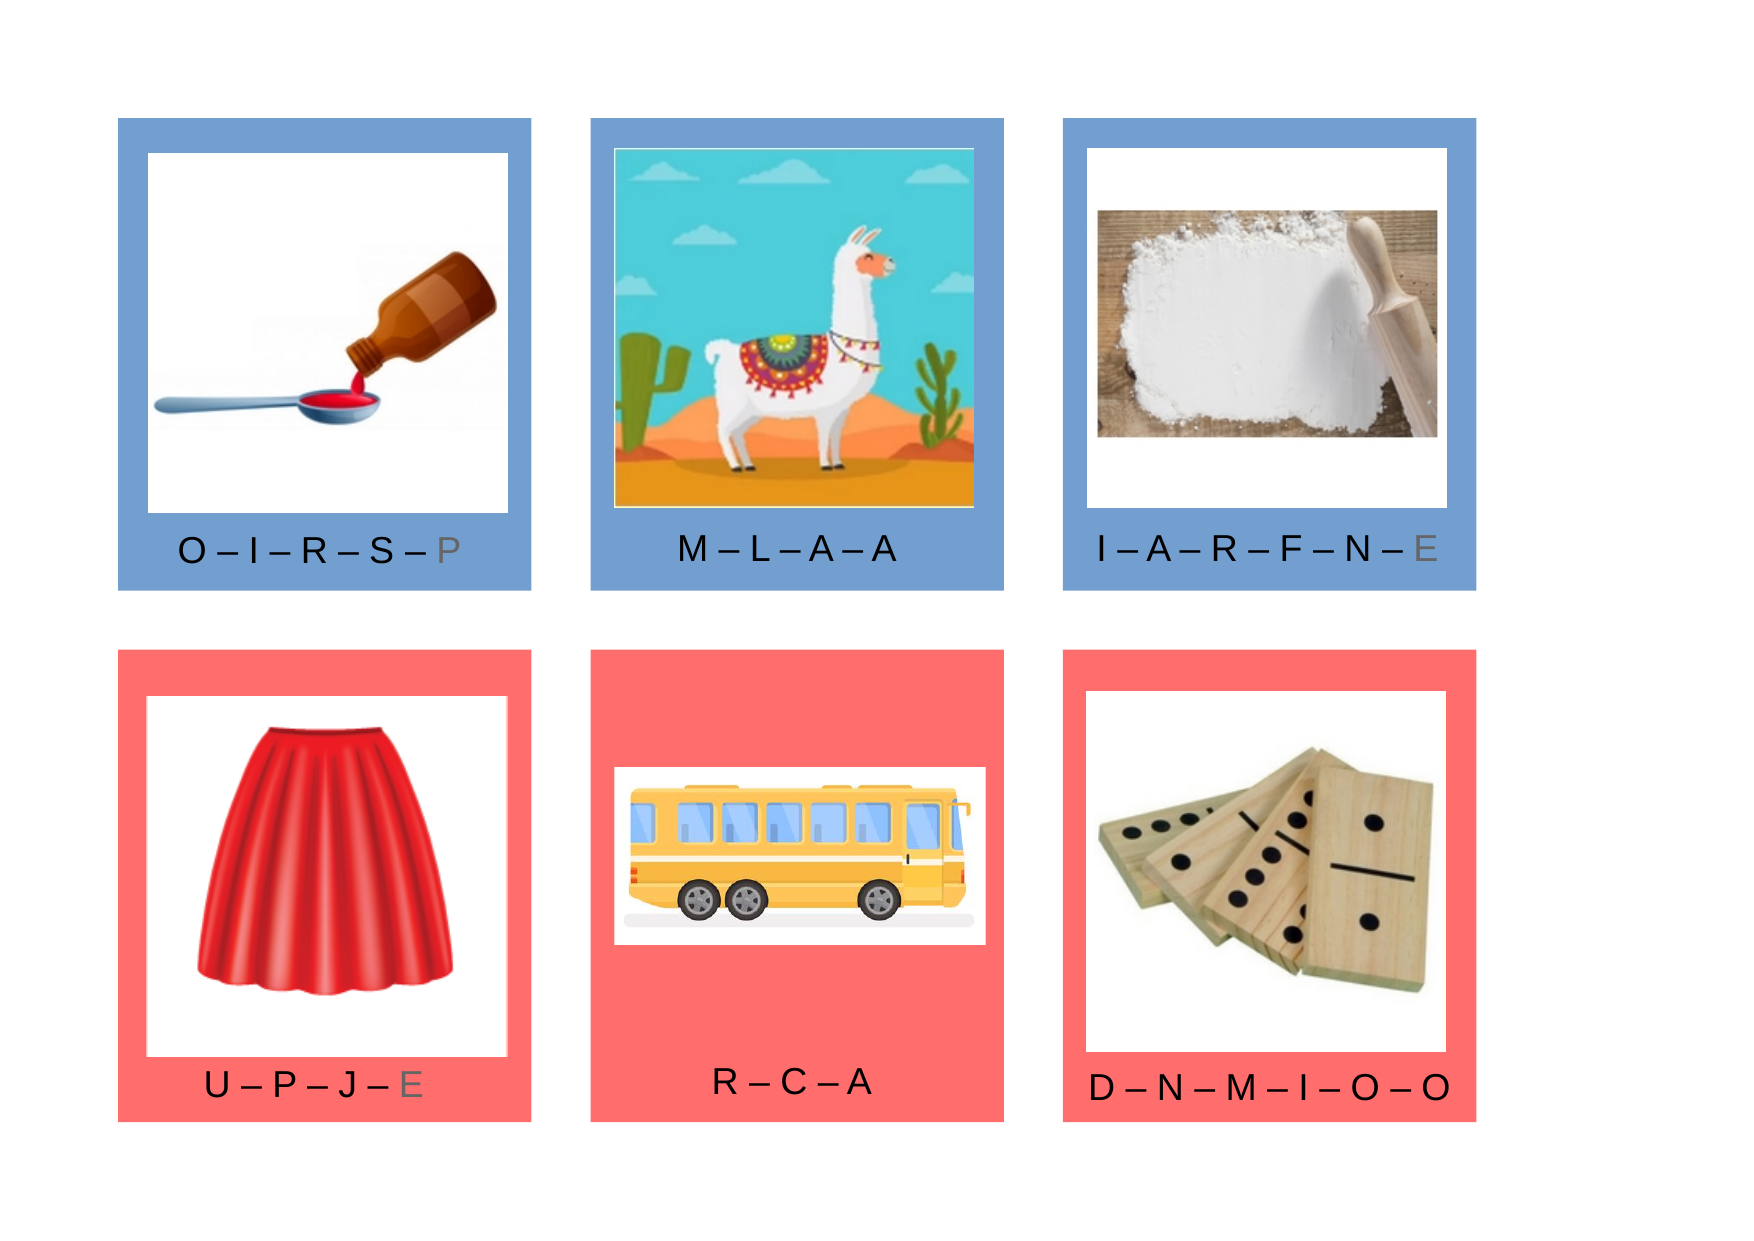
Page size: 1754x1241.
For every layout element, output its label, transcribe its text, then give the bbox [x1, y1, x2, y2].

text_box U – P – J – E [188, 1056, 450, 1113]
picture [614, 767, 986, 945]
text_box [590, 649, 1004, 1123]
picture [1086, 691, 1446, 1052]
text_box [1062, 118, 1477, 591]
picture [148, 153, 508, 513]
picture [1087, 148, 1447, 508]
text_box I – A – R – F – N – E [1081, 519, 1464, 577]
text_box D – N – M – I – O – O [1073, 1059, 1477, 1117]
text_box O – I – R – S – P [162, 521, 487, 579]
text_box [118, 649, 532, 1123]
text_box [590, 118, 1004, 591]
picture [614, 148, 974, 508]
picture [146, 696, 508, 1057]
text_box M – L – A – A [662, 519, 912, 577]
text_box [1062, 649, 1477, 1123]
text_box [118, 118, 532, 591]
text_box R – C – A [696, 1053, 896, 1111]
